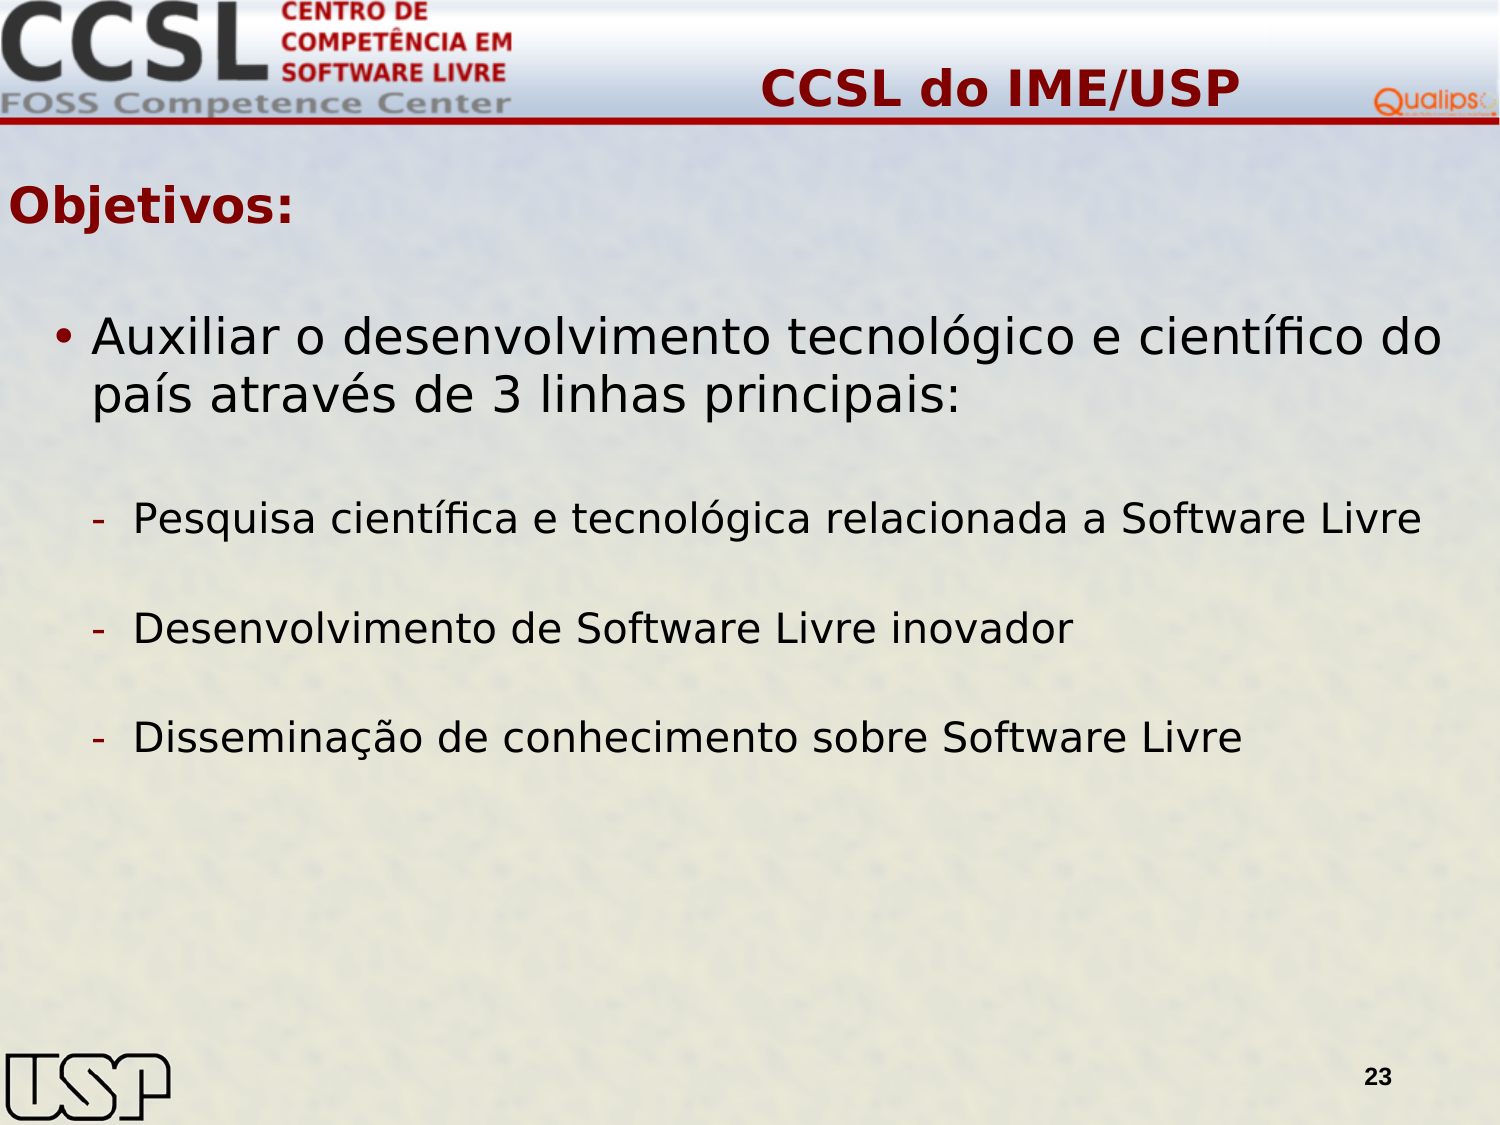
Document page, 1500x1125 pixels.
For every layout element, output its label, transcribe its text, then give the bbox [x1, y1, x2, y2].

picture [0, 0, 1500, 1125]
title CCSL do IME/USP [501, 7, 1500, 170]
list Objetivos: Auxiliar o desenvolvimento tecnológico e científico do país através de 3 linhas principais: Pesquisa científica e tecnológica relacionada a Software Livre Desenvolvimento de Software Livre inovador Disseminação de conhecimento sobre Software Livre [8, 177, 1477, 1108]
